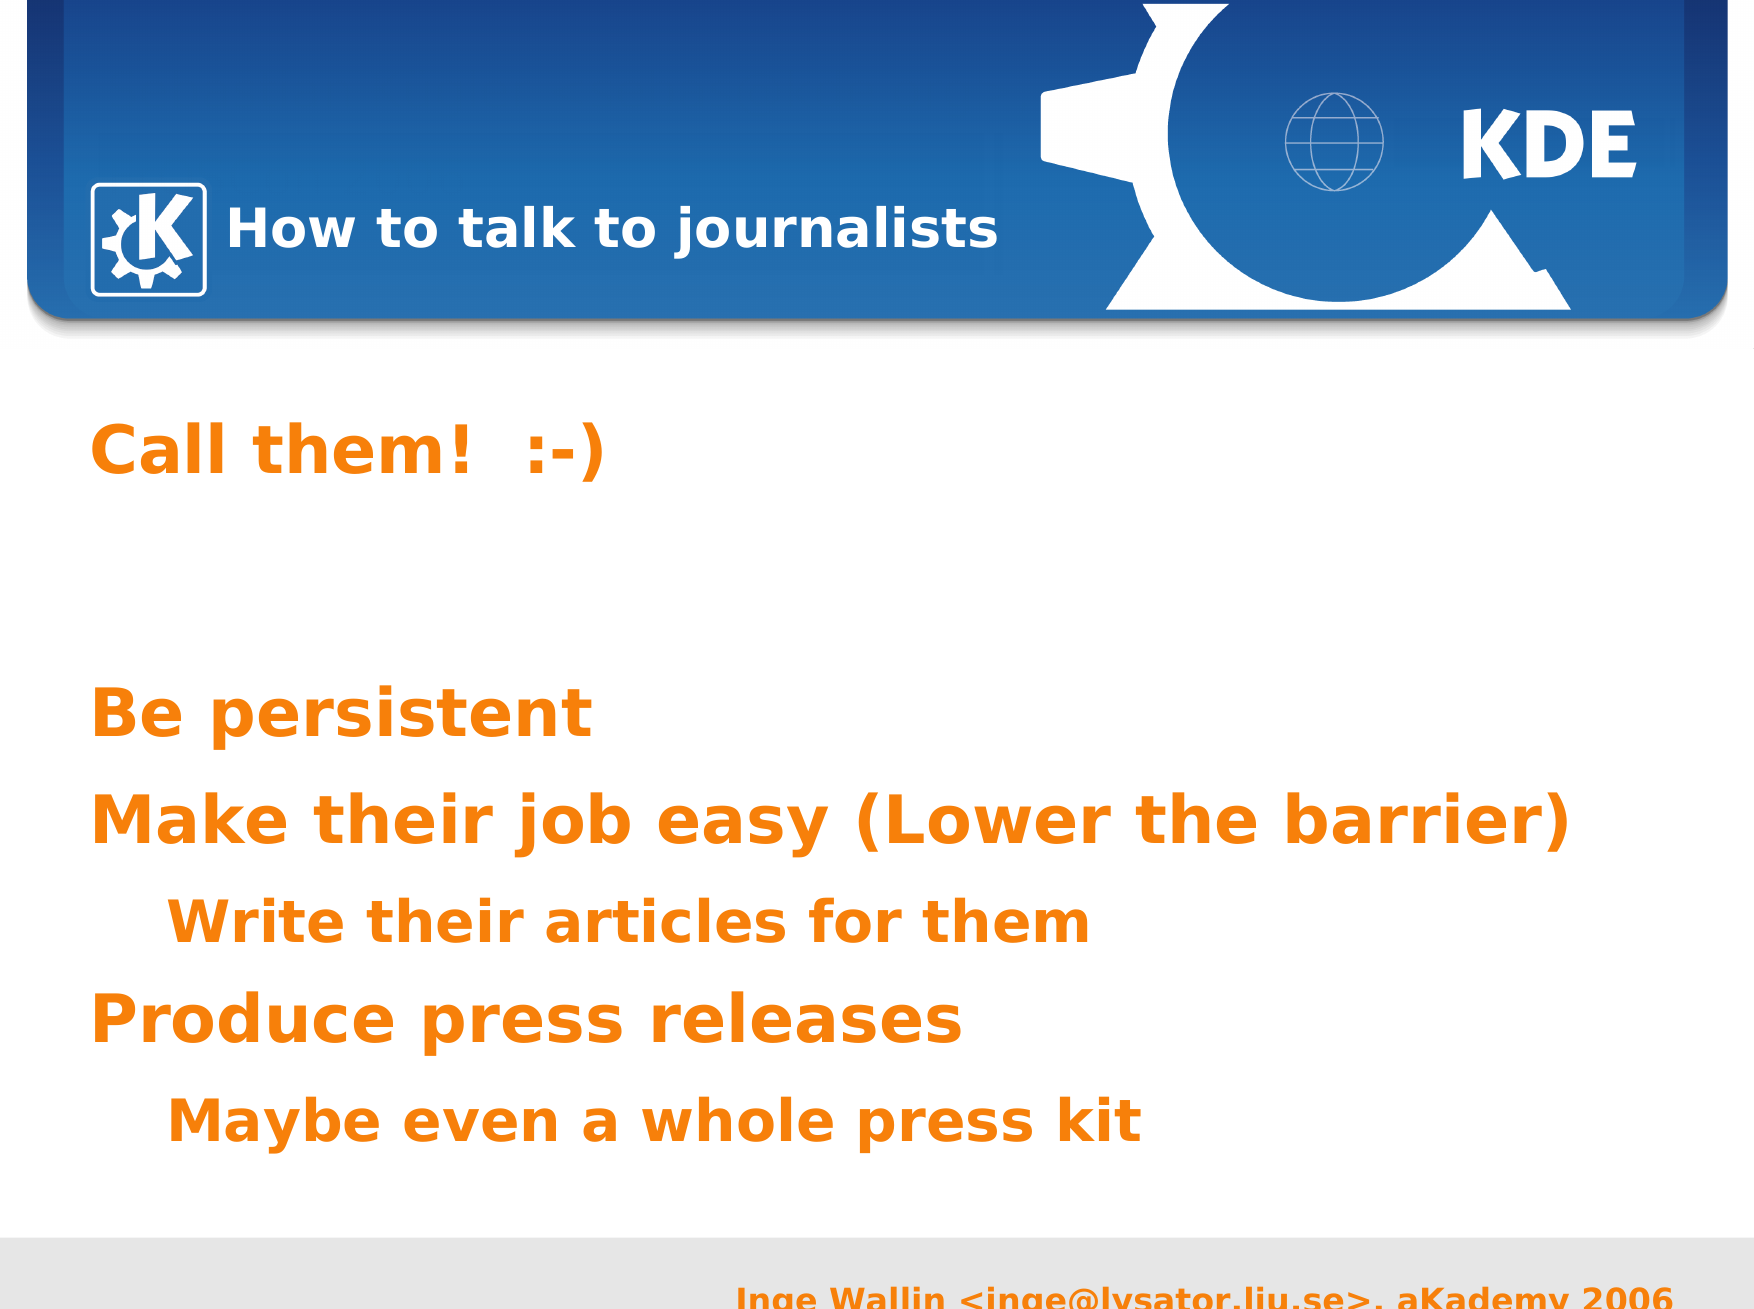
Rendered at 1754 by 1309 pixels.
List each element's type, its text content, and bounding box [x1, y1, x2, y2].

title How to talk to journalists [225, 187, 1126, 271]
picture [0, 0, 1754, 349]
list Call them! :-) Be persistent Make their job easy (Lower the barrier) Write their articles for them Produce press releases Maybe even a whole press kit [71, 411, 1651, 1163]
